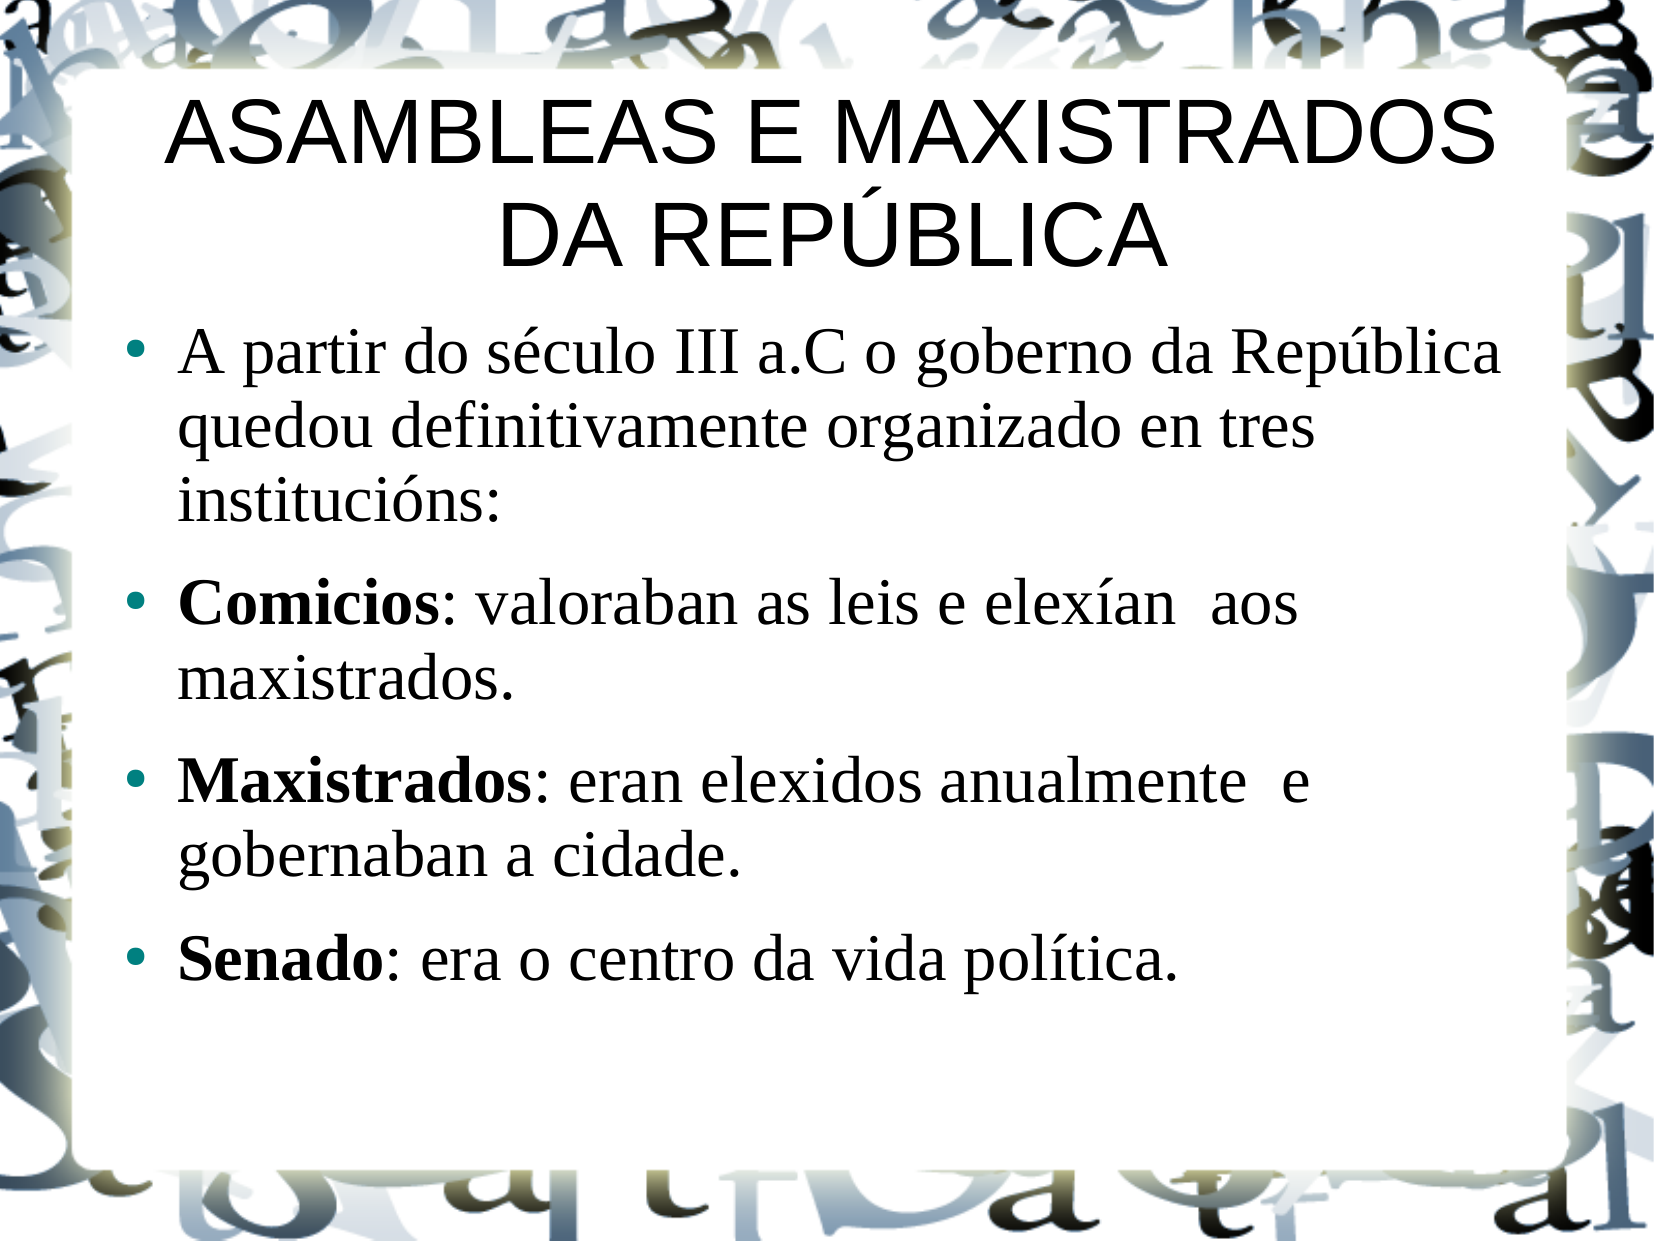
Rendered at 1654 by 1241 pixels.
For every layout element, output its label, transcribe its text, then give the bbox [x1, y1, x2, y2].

list A partir do século III a.C o goberno da República quedou definitivamente organizado en tres institucións: Comicios: valoraban as leis e elexían aos maxistrados. Maxistrados: eran elexidos anualmente e gobernaban a cidade. Senado: era o centro da vida política. [106, 313, 1530, 1133]
title ASAMBLEAS E MAXISTRADOS DA REPÚBLICA [88, 79, 1577, 287]
picture [0, 0, 1654, 1241]
